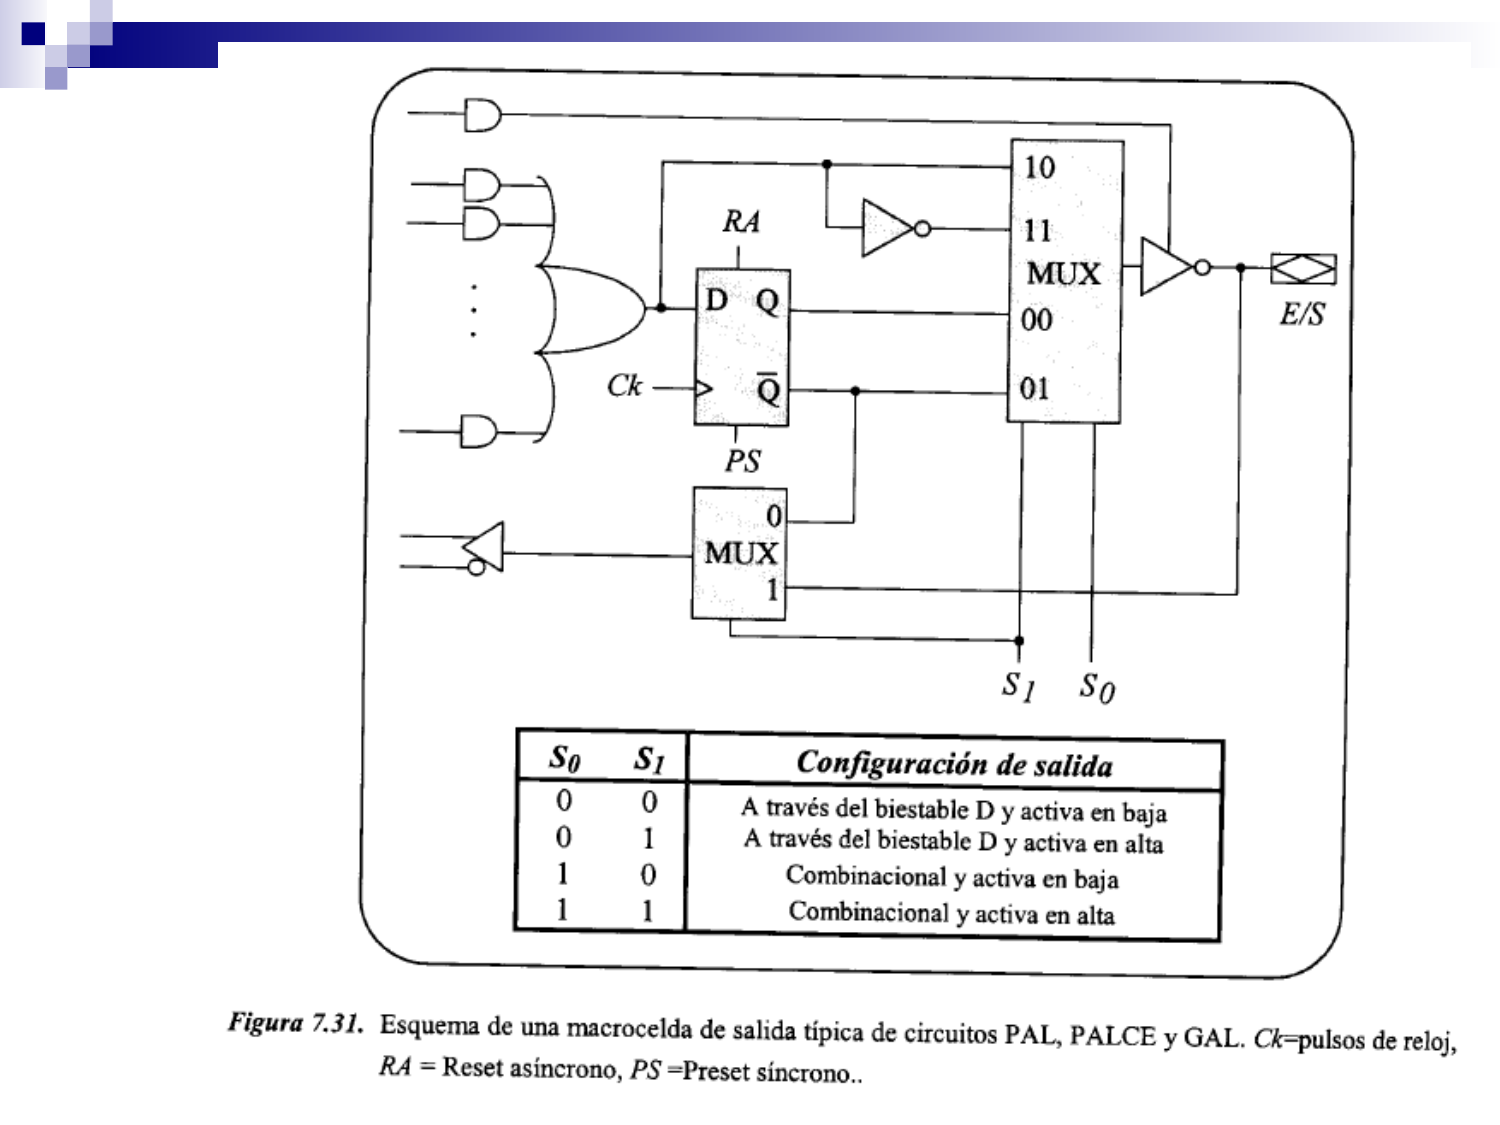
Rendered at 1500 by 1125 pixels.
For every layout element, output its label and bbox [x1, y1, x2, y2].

picture [218, 42, 1471, 1102]
